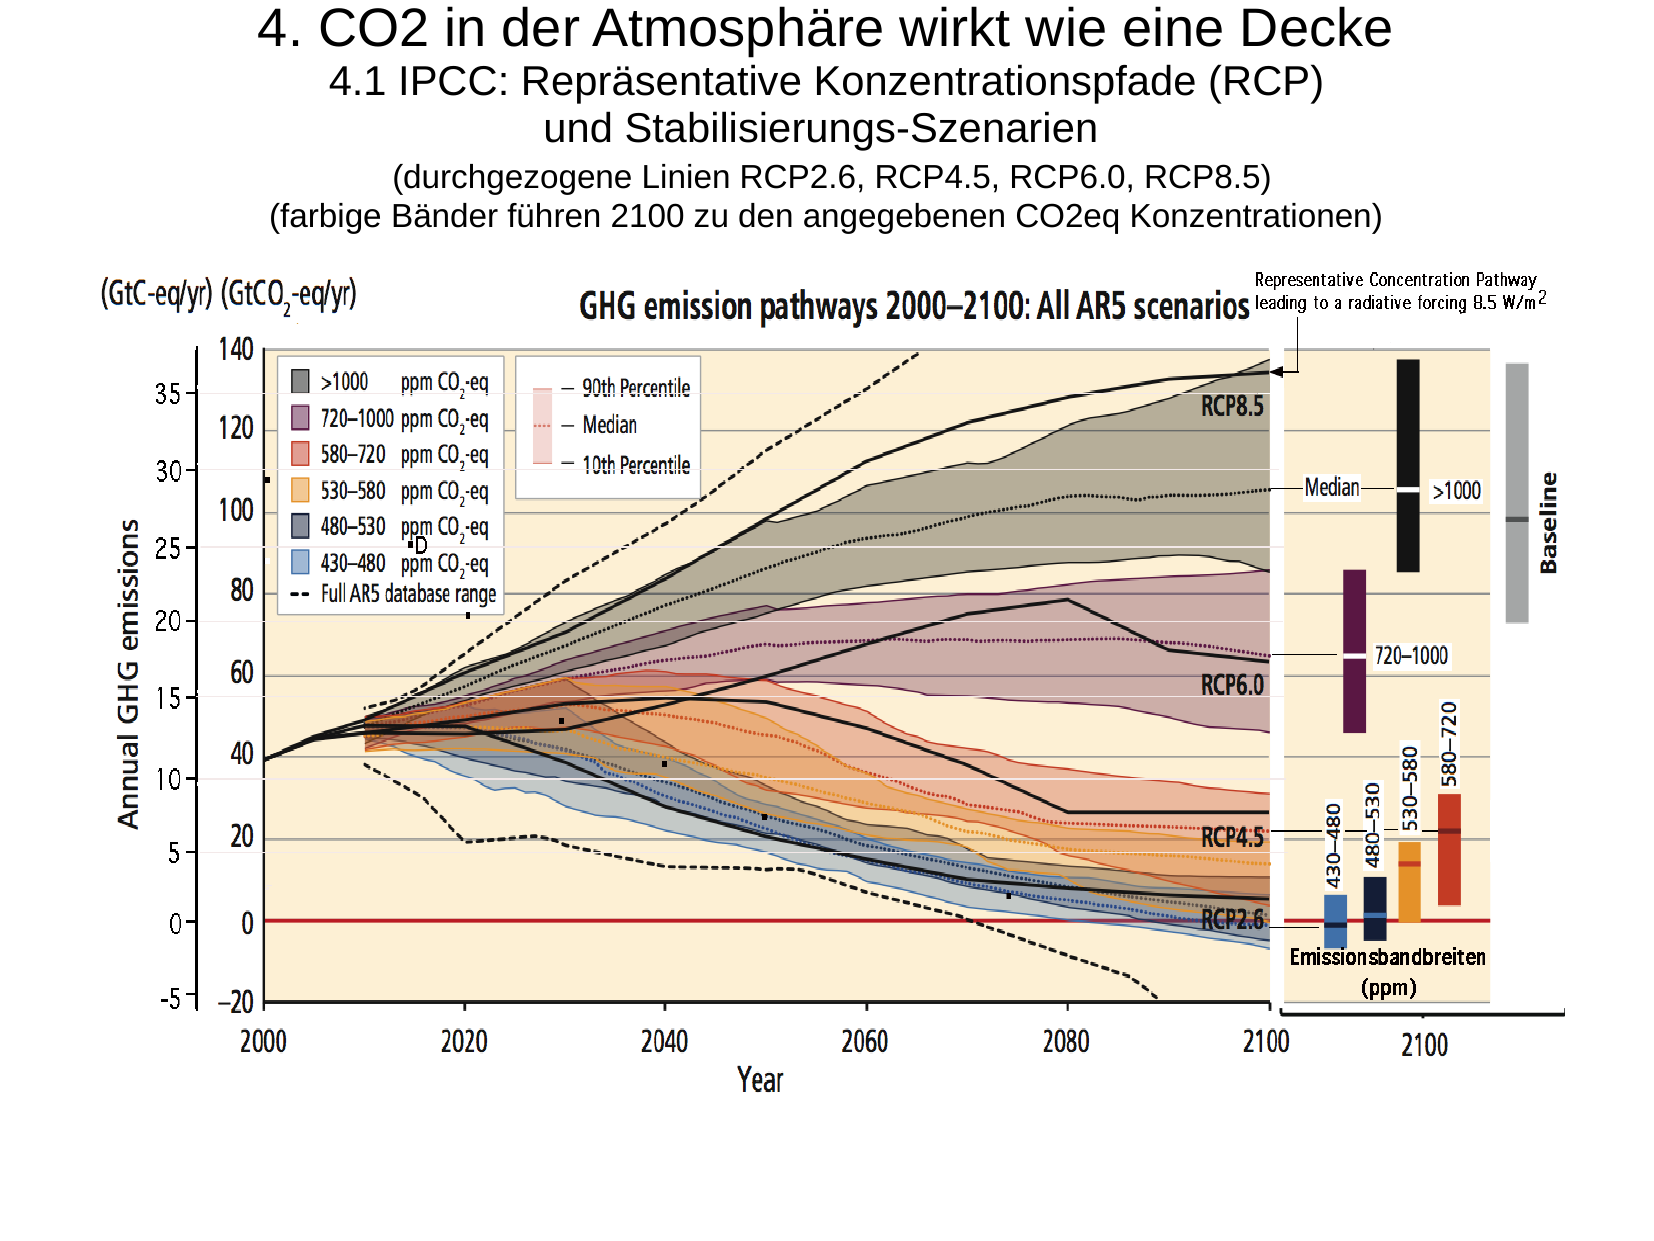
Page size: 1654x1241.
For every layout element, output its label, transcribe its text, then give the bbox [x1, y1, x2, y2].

title 4. CO2 in der Atmosphäre wirkt wie eine Decke 4.1 IPCC: Repräsentative Konzentrationspfade (RCP) und Stabilisierungs-Szenarien (durchgezogene Linien RCP2.6, RCP4.5, RCP6.0, RCP8.5) (farbige Bänder führen 2100 zu den angegebenen CO2eq Konzentrationen) [82, 0, 1571, 309]
picture [76, 264, 1565, 1115]
